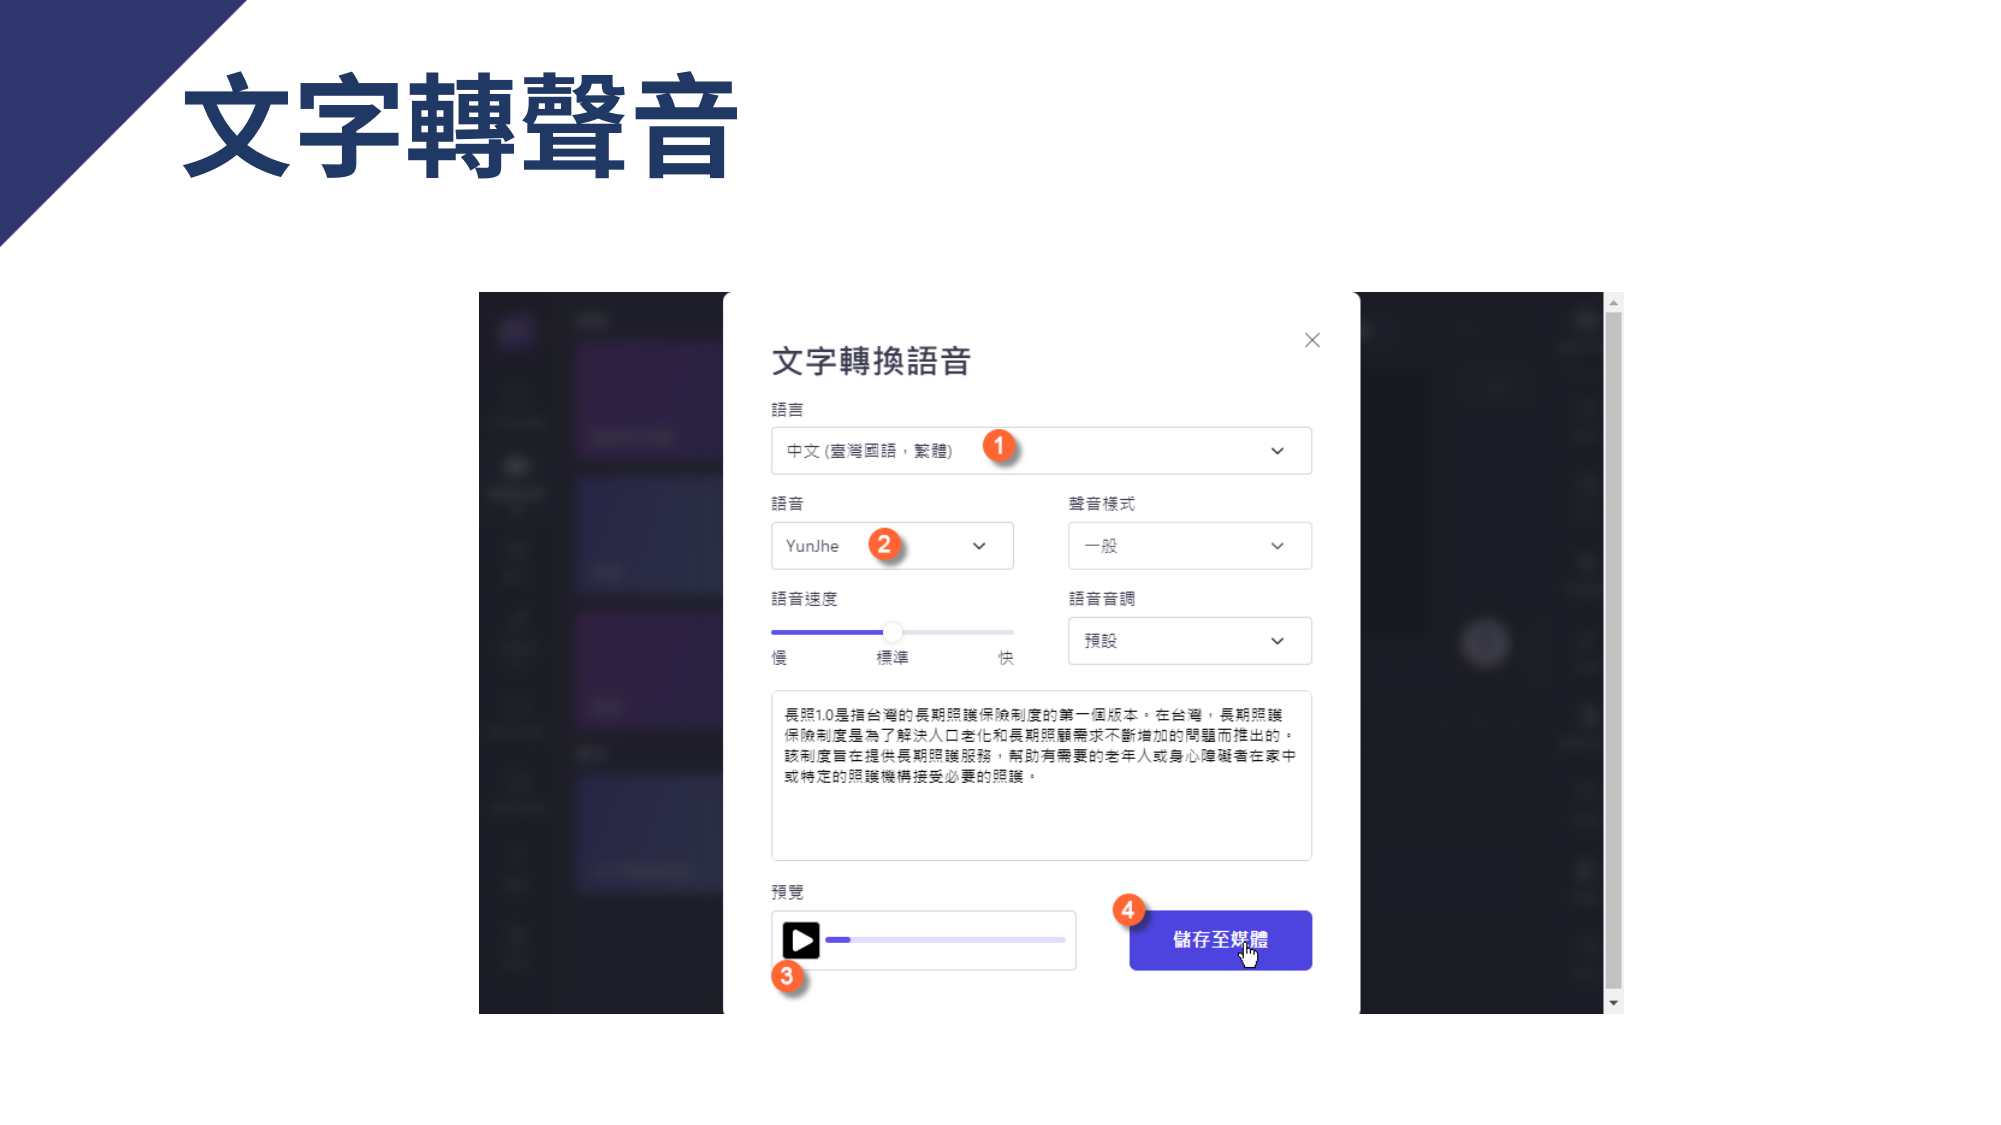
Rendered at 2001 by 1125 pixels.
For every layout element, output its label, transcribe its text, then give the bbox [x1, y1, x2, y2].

title 文字轉聲音 [165, 34, 1938, 231]
picture [0, 0, 2001, 1125]
